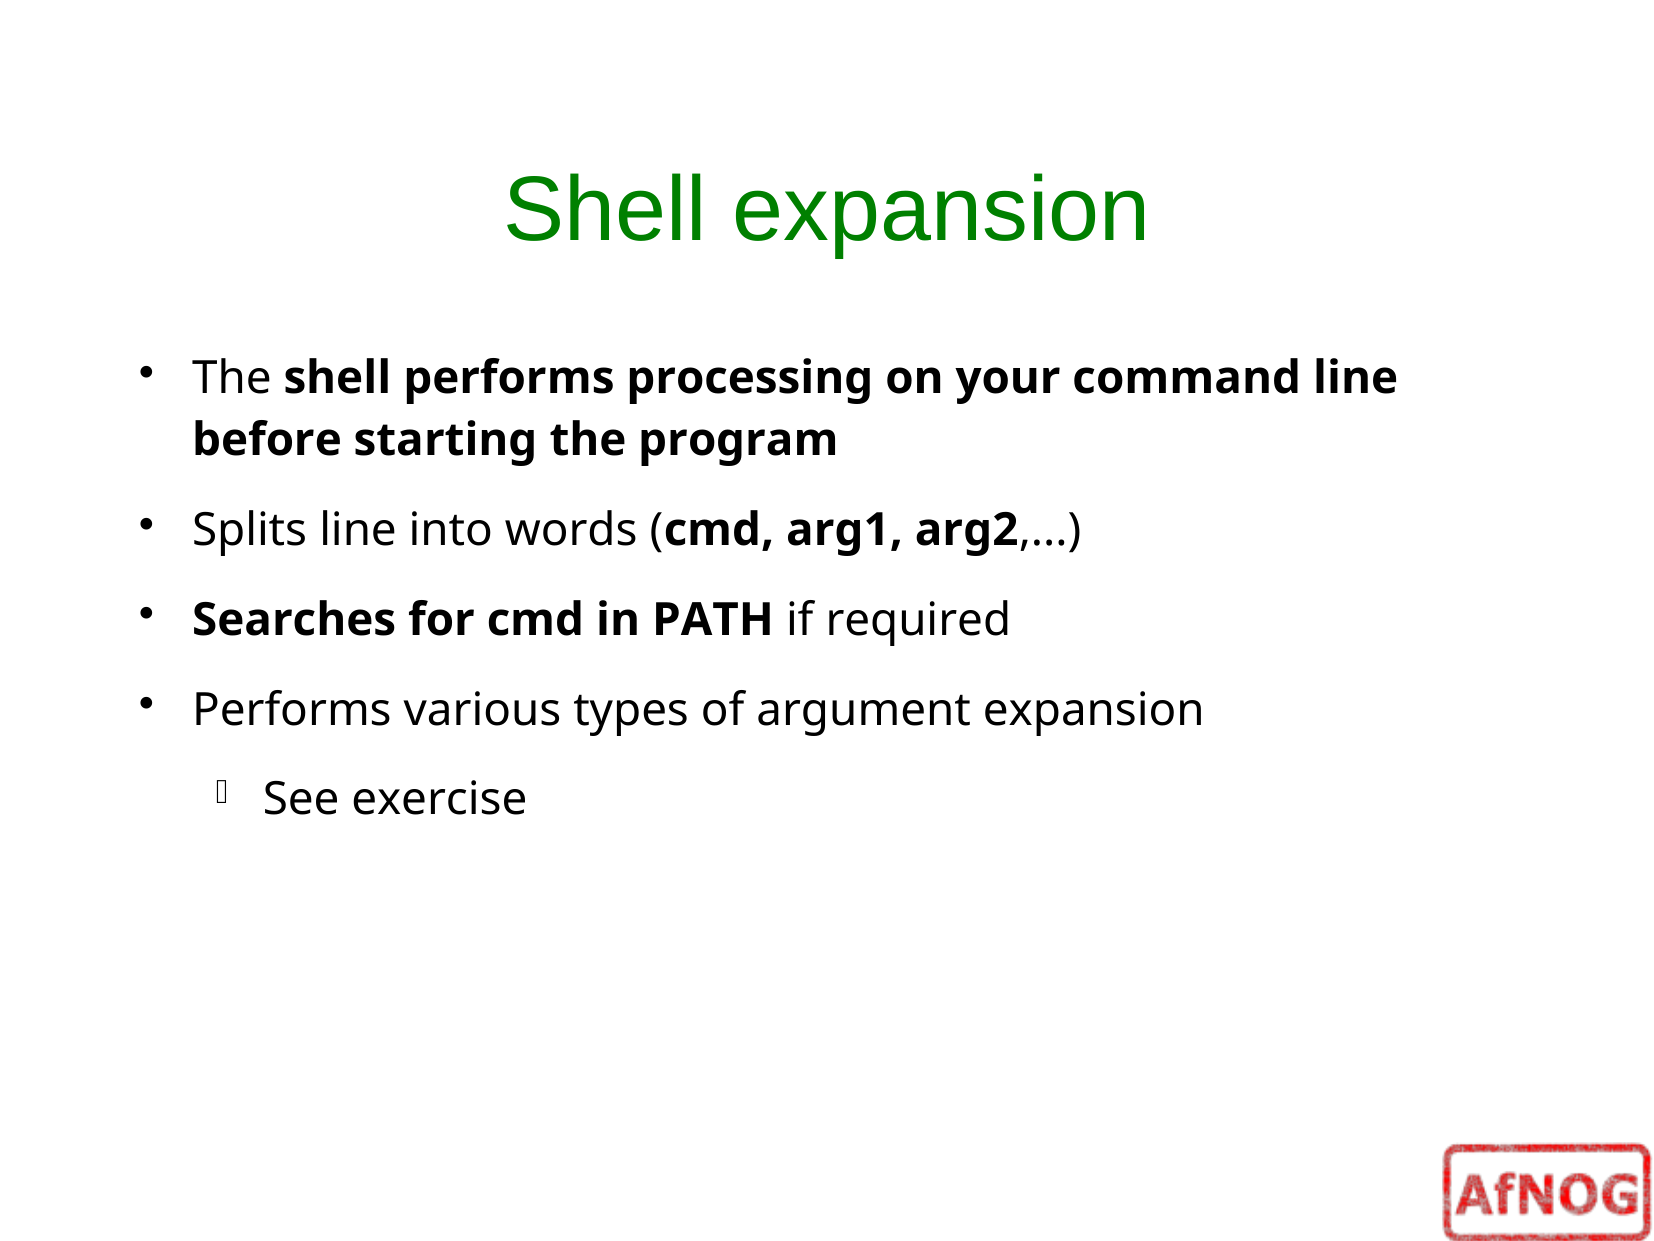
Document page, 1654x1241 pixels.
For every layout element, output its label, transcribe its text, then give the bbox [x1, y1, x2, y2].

list The shell performs processing on your command line before starting the program Splits line into words (cmd, arg1, arg2,...)‏ Searches for cmd in PATH if required Performs various types of argument expansion See exercise [121, 344, 1534, 1241]
picture [1534, 1141, 1654, 1241]
title Shell expansion [121, 67, 1534, 344]
